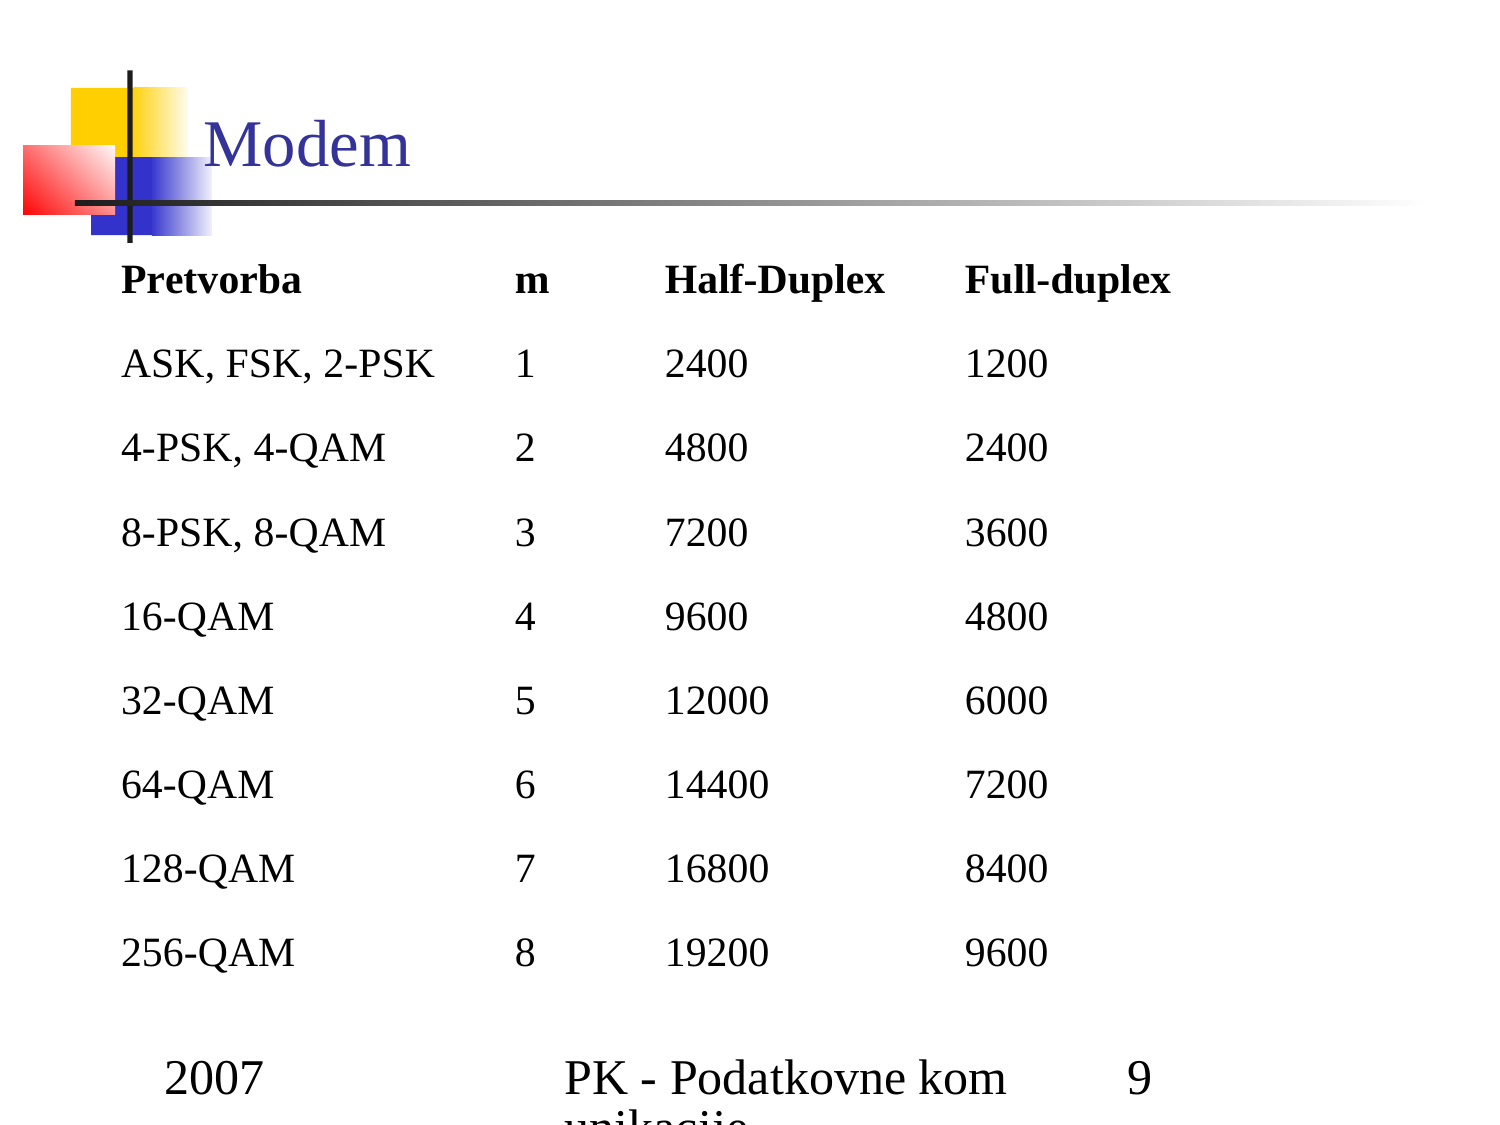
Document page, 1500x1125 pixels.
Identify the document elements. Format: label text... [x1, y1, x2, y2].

title Modem [188, 92, 1468, 188]
list Pretvorba m Half-Duplex Full-duplex ASK, FSK, 2-PSK 1 2400 1200 4-PSK, 4-QAM 2 4800 2400 8-PSK, 8-QAM 3 7200 3600 16-QAM 4 9600 4800 32-QAM 5 12000 6000 64-QAM 6 14400 7200 128-QAM 7 16800 8400 256-QAM 8 19200 9600 [50, 249, 1469, 1067]
